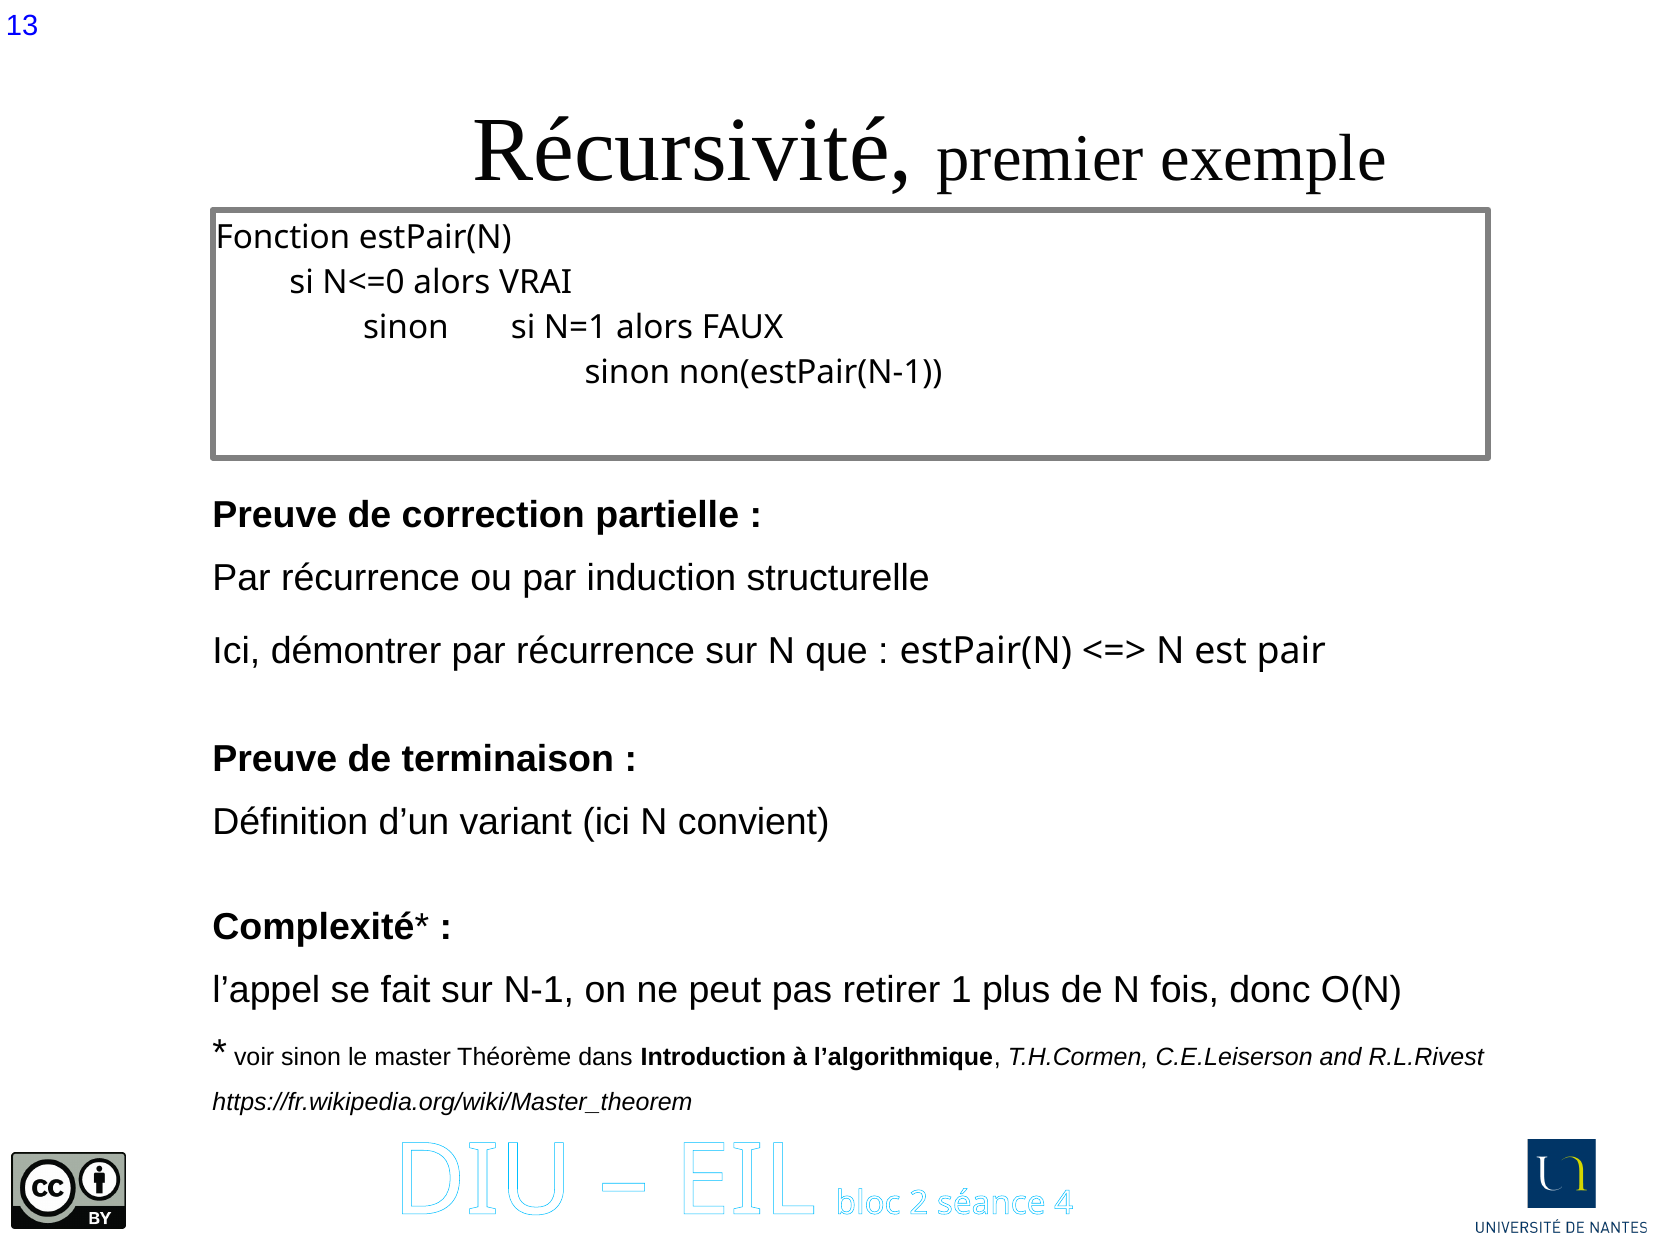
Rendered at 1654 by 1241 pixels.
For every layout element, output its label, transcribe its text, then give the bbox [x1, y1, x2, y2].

text_box Fonction estPair(N) si N<=0 alors VRAI sinon si N=1 alors FAUX sinon non(estPair(N-1)) [212, 209, 1489, 458]
picture [402, 1142, 460, 1215]
picture [11, 1152, 126, 1229]
picture [910, 1189, 927, 1215]
subtitle Preuve de correction partielle : Par récurrence ou par induction structurelle Ici, démontrer par récurrence sur N que : estPair(N) <=> N est pair Preuve de terminaison : Définition d’un variant (ici N convient) Complexité* : l’appel se fait sur N-1, on ne peut pas retirer 1 plus de N fois, donc O(N) * voir sinon le master Théorème dans Introduction à l’algorithmique, T.H.Cormen, C.E.Leiserson and R.L.Rivest https://fr.wikipedia.org/wiki/Master_theorem [212, 472, 1489, 1105]
picture [858, 1188, 863, 1215]
picture [683, 1142, 725, 1215]
picture [733, 1142, 761, 1215]
picture [1054, 1189, 1073, 1215]
picture [602, 1182, 645, 1192]
picture [773, 1142, 815, 1215]
picture [938, 1195, 952, 1215]
picture [1476, 1139, 1647, 1233]
title Récursivité, premier exemple [265, 47, 1595, 252]
picture [1012, 1195, 1026, 1215]
picture [992, 1195, 1009, 1215]
picture [886, 1195, 900, 1215]
picture [508, 1142, 564, 1216]
picture [954, 1188, 971, 1215]
picture [1028, 1195, 1045, 1215]
picture [838, 1188, 855, 1215]
picture [866, 1195, 884, 1215]
picture [972, 1195, 988, 1215]
picture [469, 1142, 496, 1215]
